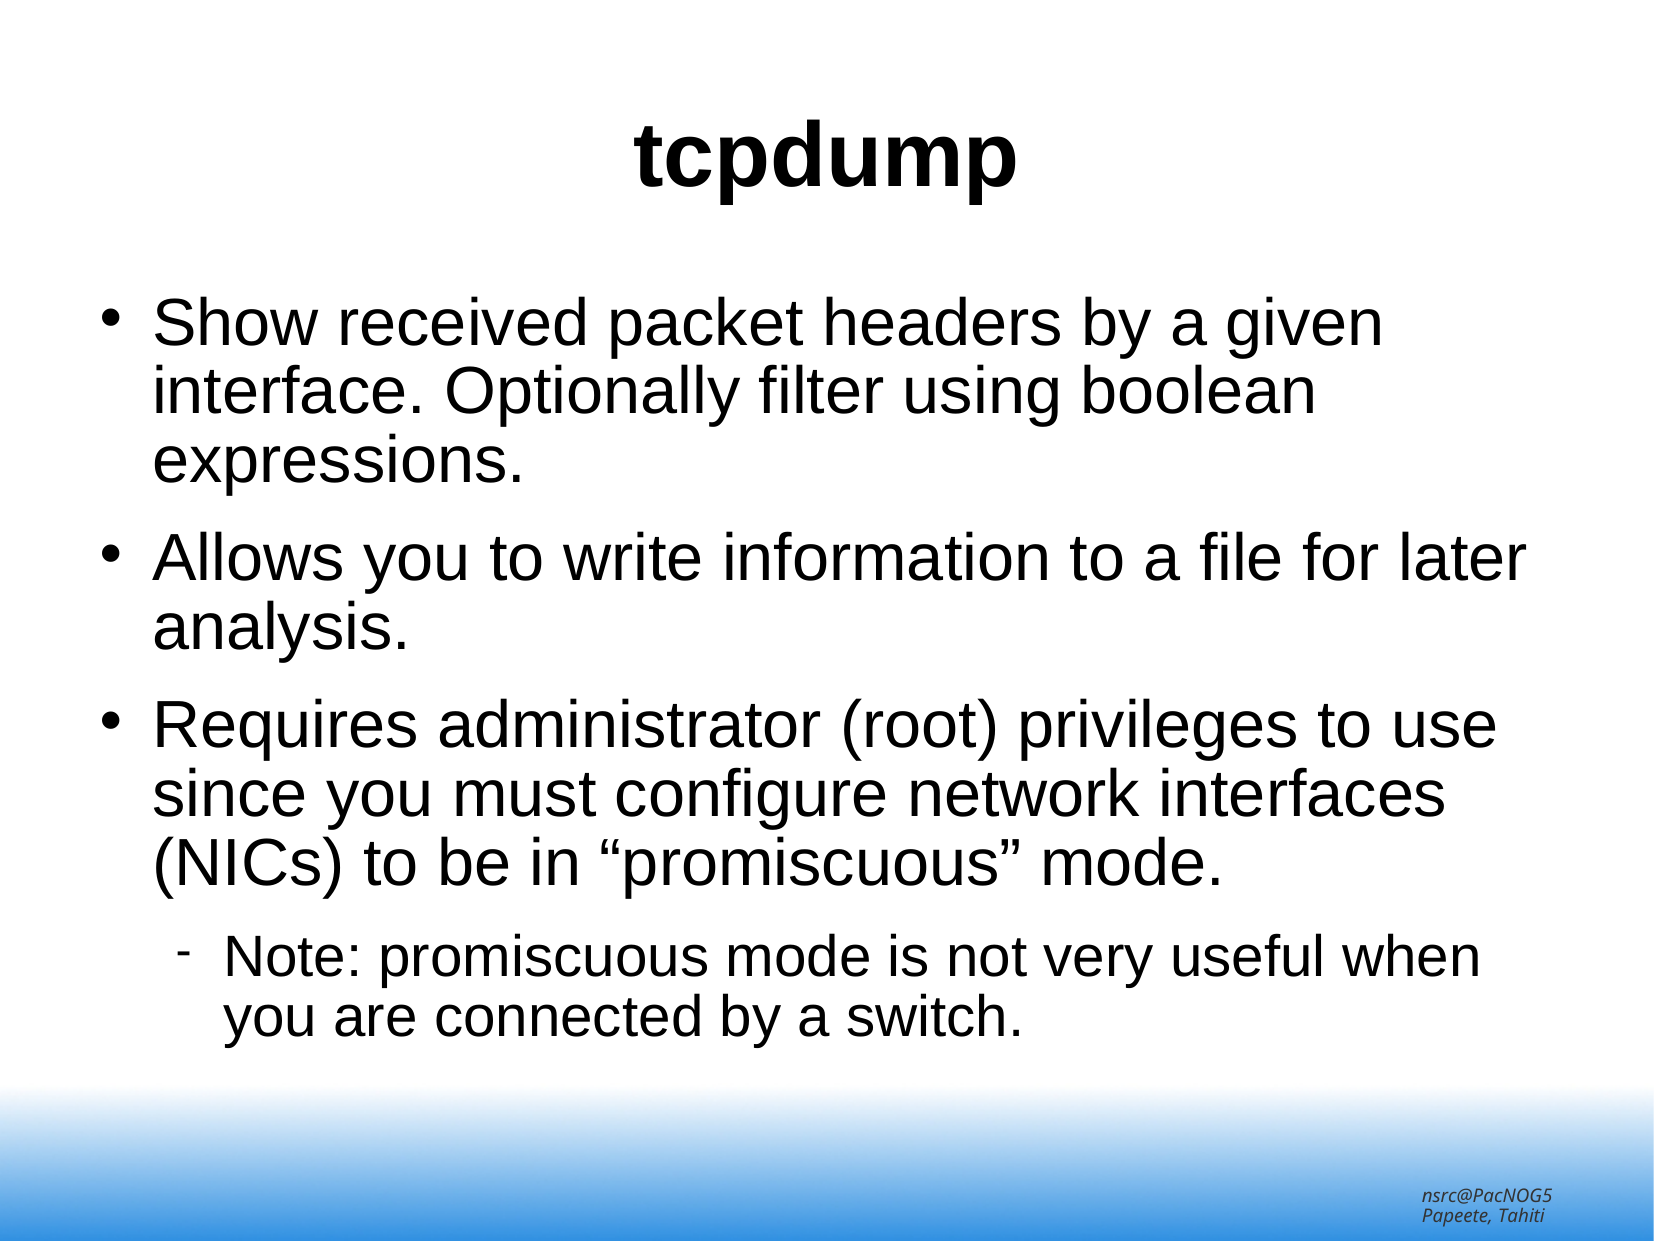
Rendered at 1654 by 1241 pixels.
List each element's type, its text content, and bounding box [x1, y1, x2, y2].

title tcpdump [82, 49, 1571, 257]
picture [0, 1083, 1654, 1241]
list Show received packet headers by a given interface. Optionally filter using boolean expressions. Allows you to write information to a file for later analysis. Requires administrator (root) privileges to use since you must configure network interfaces (NICs) to be in “promiscuous” mode. Note: promiscuous mode is not very useful when you are connected by a switch. [82, 290, 1571, 1109]
